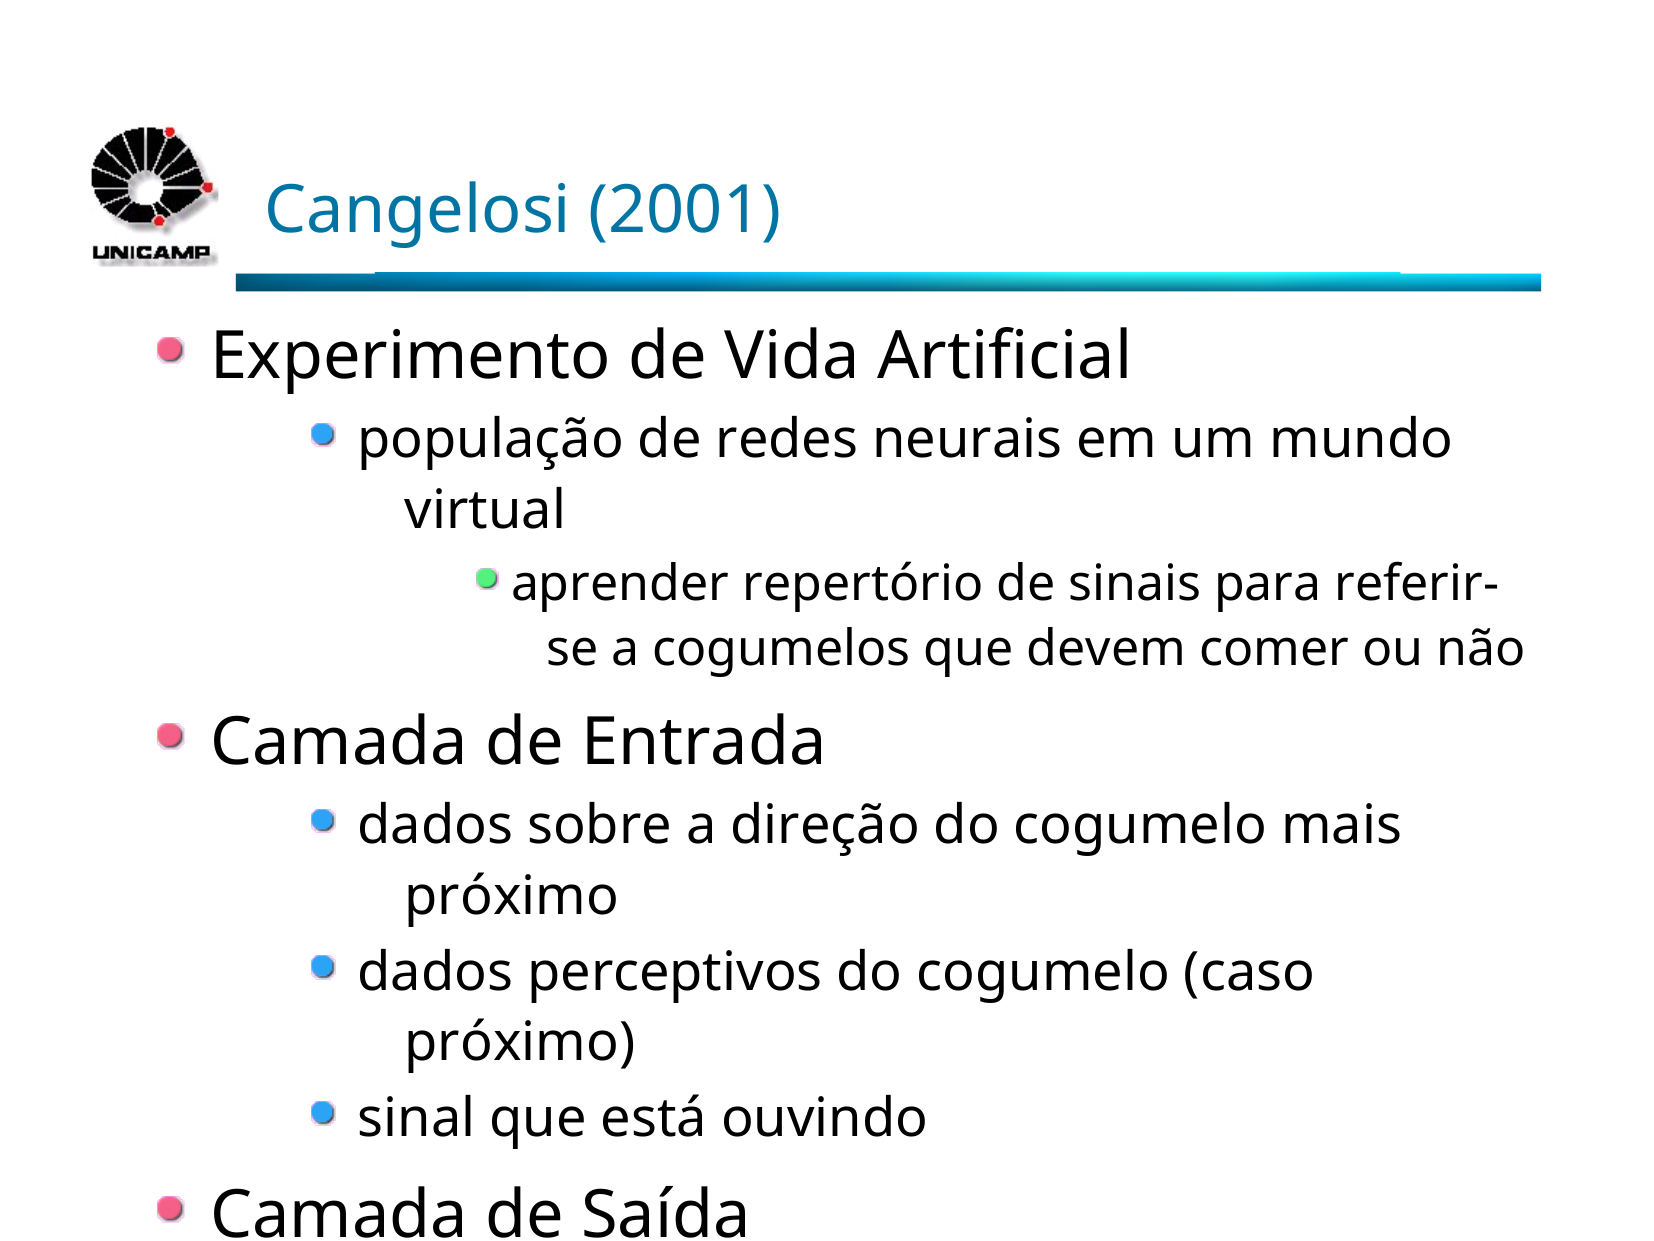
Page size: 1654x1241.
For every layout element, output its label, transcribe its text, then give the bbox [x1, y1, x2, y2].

picture [125, 272, 1654, 295]
picture [156, 1195, 186, 1224]
title Cangelosi (2001) [264, 42, 1534, 250]
list Experimento de Vida Artificial população de redes neurais em um mundo virtual aprender repertório de sinais para referir-se a cogumelos que devem comer ou não Camada de Entrada dados sobre a direção do cogumelo mais próximo dados perceptivos do cogumelo (caso próximo) sinal que está ouvindo Camada de Saída ação desejada sinal a ser emitido [121, 309, 1534, 1182]
